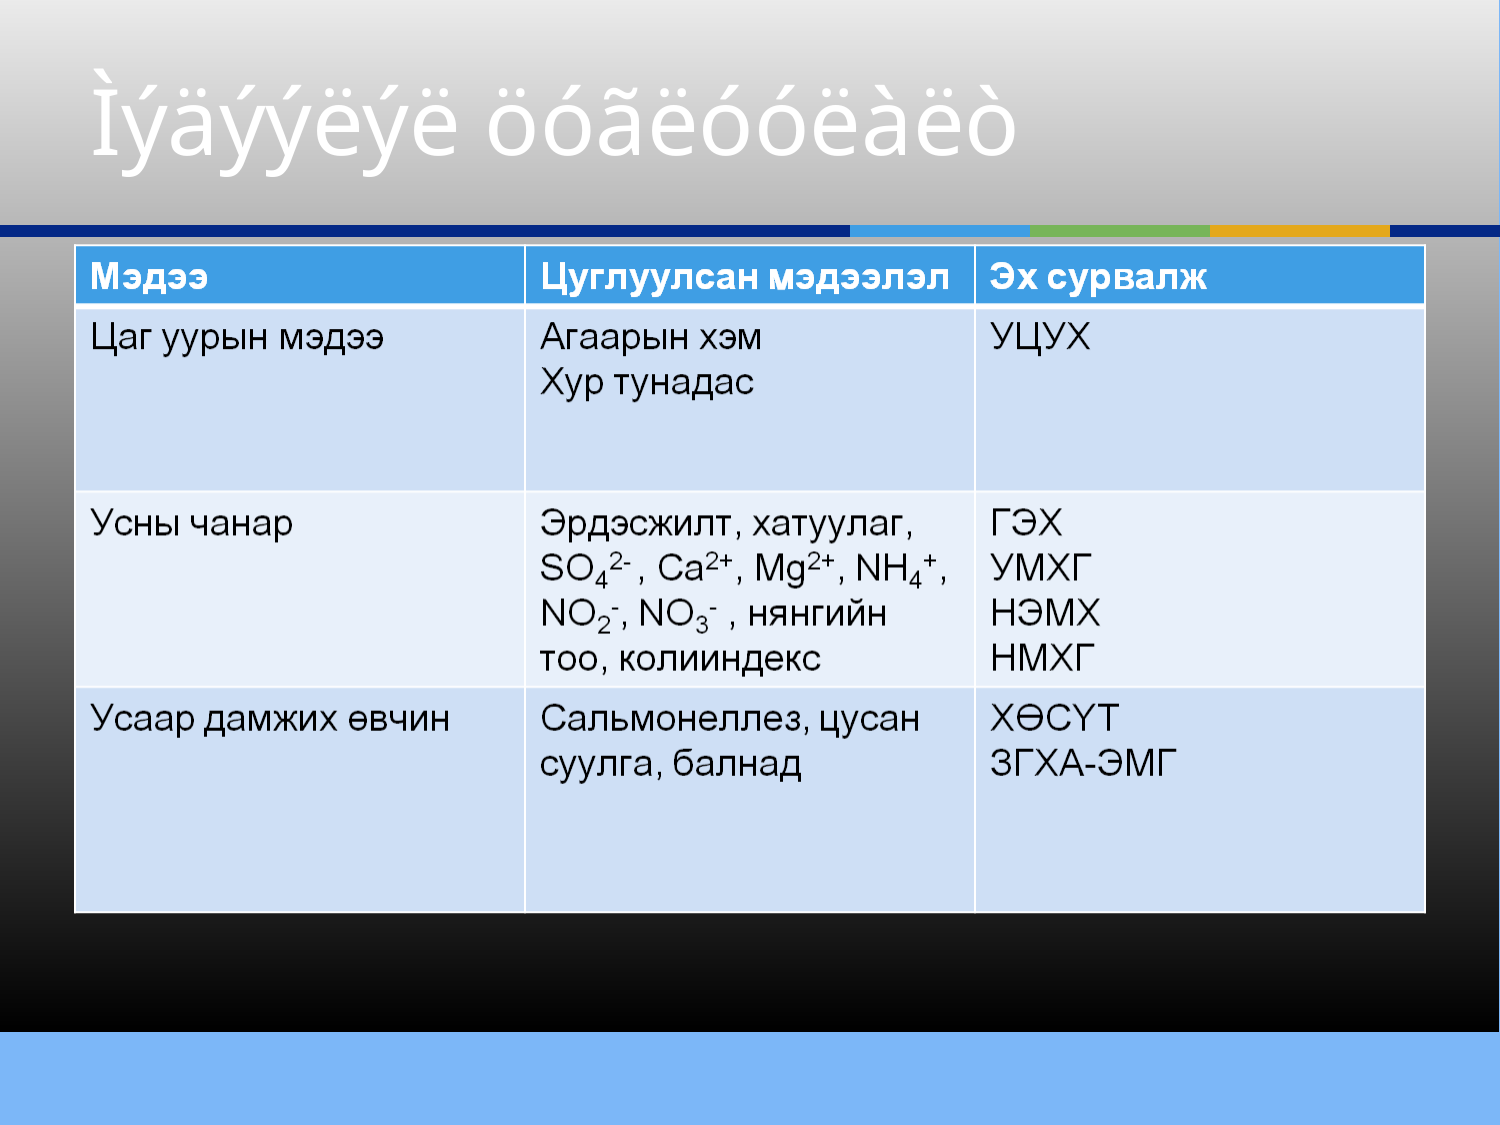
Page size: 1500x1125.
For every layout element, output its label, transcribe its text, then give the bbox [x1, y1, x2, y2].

picture [63, 233, 1437, 924]
title Ìýäýýëýë öóãëóóëàëò [75, 24, 1426, 213]
